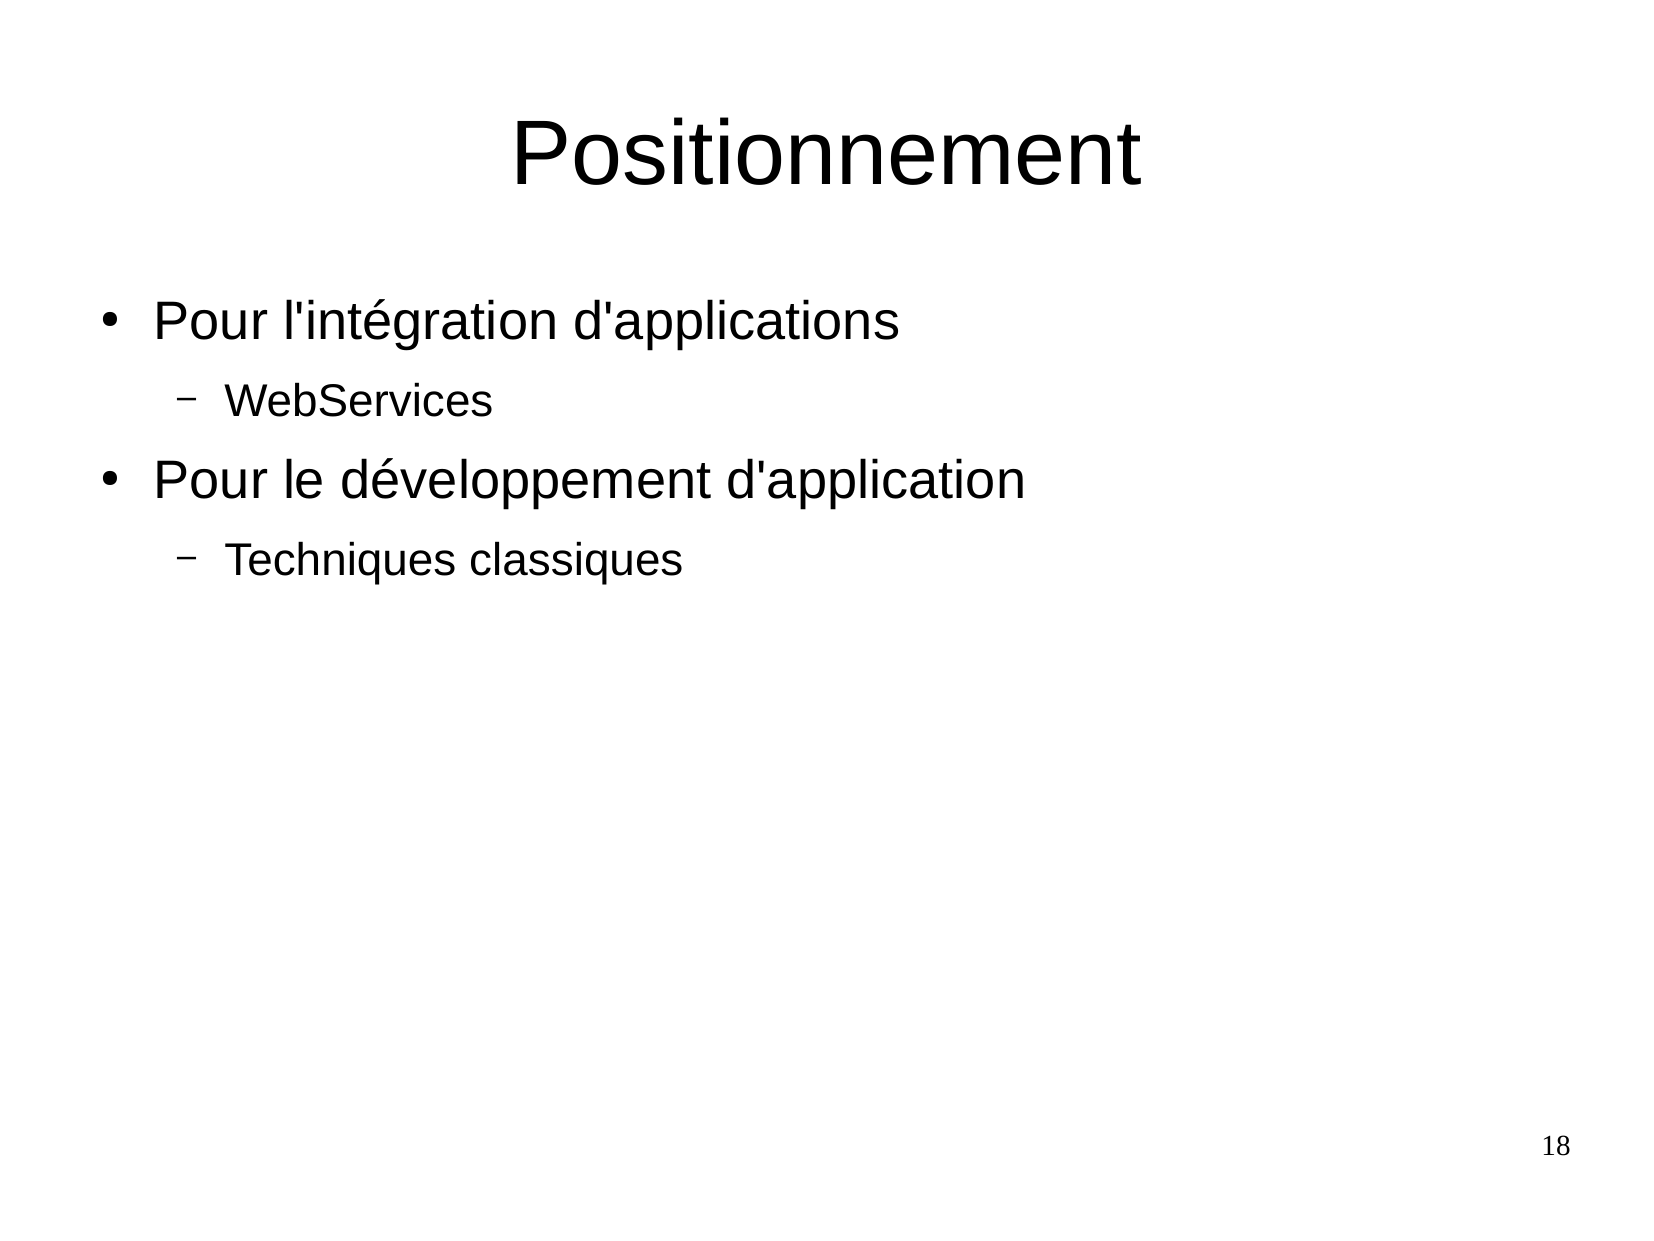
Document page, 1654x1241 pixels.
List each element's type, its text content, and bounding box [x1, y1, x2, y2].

list Pour l'intégration d'applications WebServices Pour le développement d'application Techniques classiques [82, 290, 1571, 1094]
title Positionnement [82, 56, 1571, 250]
